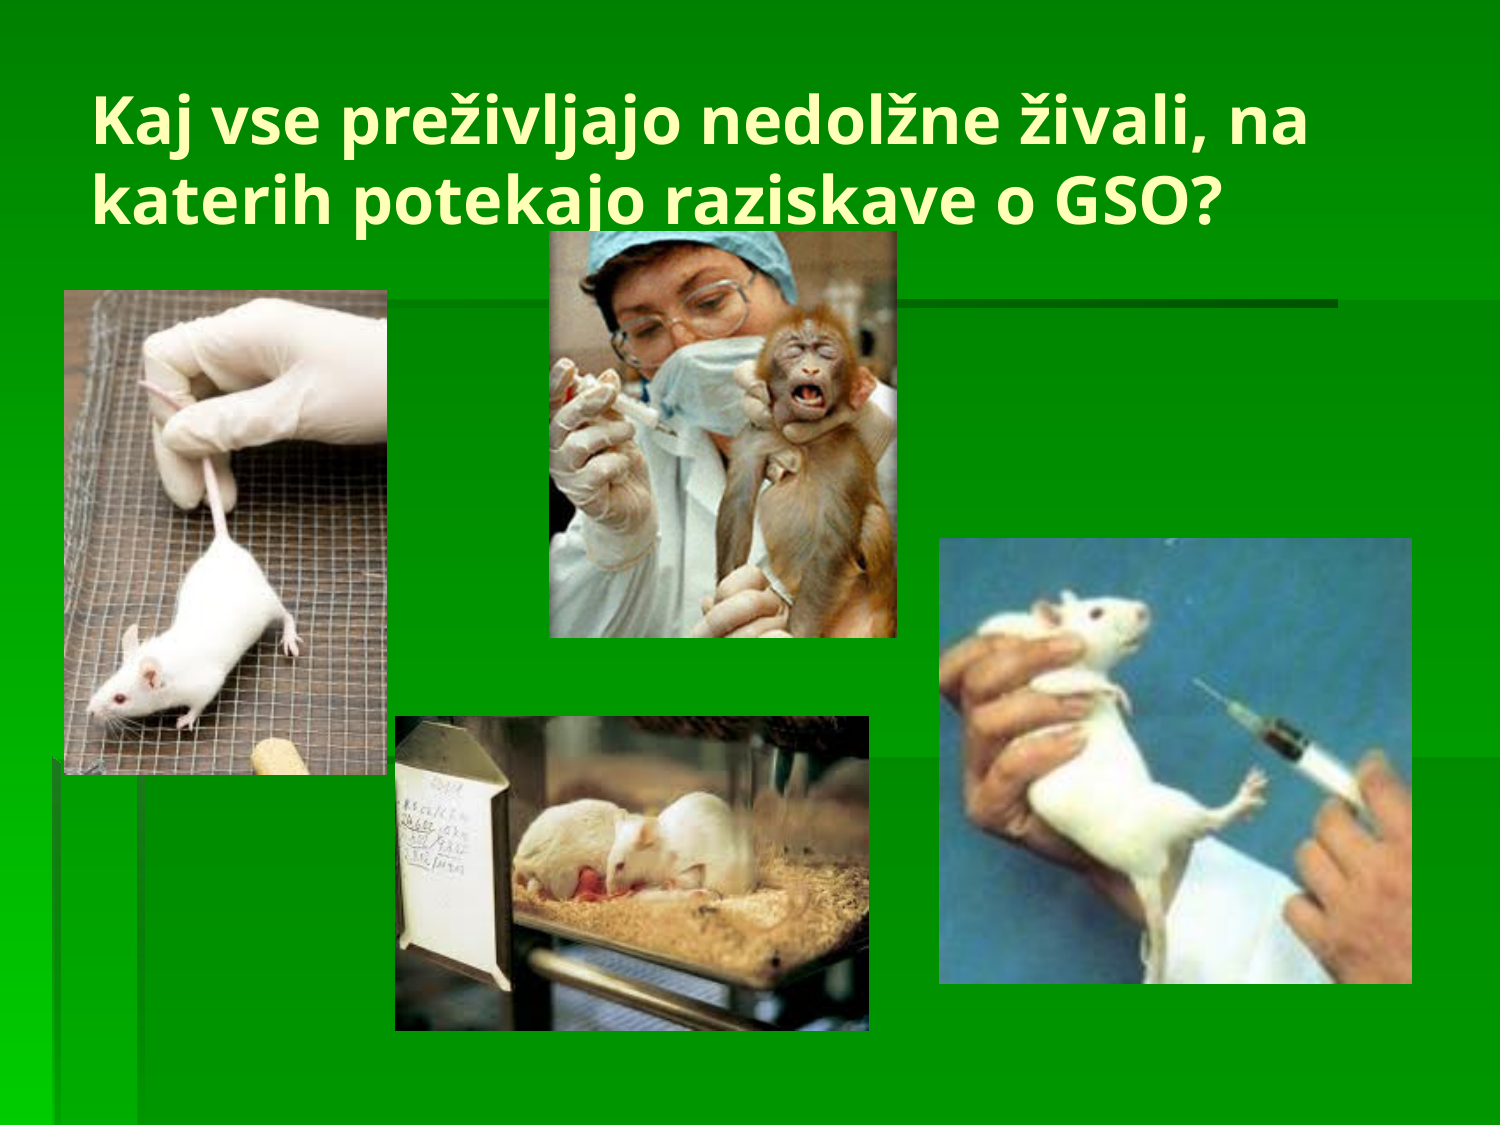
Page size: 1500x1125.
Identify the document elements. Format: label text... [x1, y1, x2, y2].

picture [64, 290, 387, 775]
picture [395, 716, 869, 1031]
title Kaj vse preživljajo nedolžne živali, na katerih potekajo raziskave o GSO? [75, 40, 1451, 275]
picture [549, 231, 897, 638]
picture [939, 538, 1412, 984]
